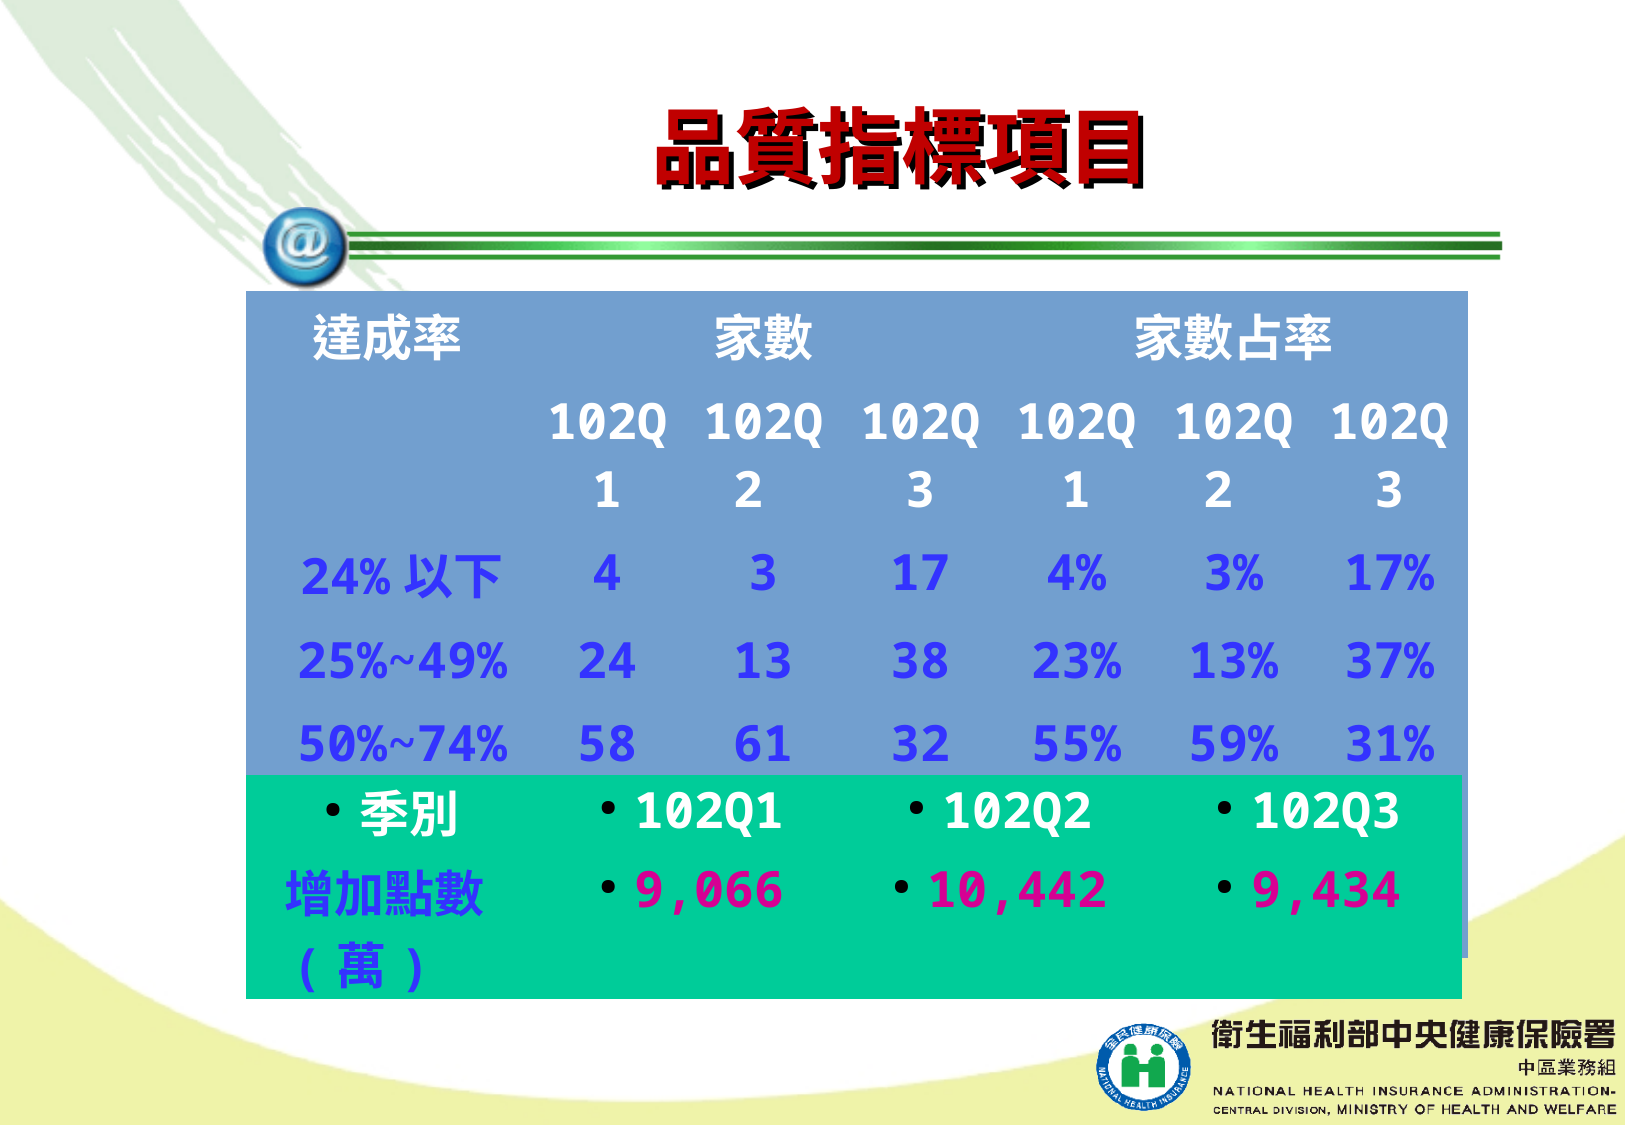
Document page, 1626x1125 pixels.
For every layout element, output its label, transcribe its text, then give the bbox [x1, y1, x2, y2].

table_cell 102Q3 [1311, 378, 1468, 530]
table_header 季別 [246, 775, 538, 854]
table_cell 9,066 [538, 854, 846, 999]
table_cell 16% [1462, 783, 1468, 871]
table_cell 102Q2 [1155, 378, 1311, 530]
table_cell 3% [1155, 530, 1311, 617]
table_header 102Q2 [846, 775, 1154, 854]
table_cell 9,434 [1154, 854, 1462, 999]
table_cell 50%~74% [246, 700, 529, 775]
table_cell 13% [1155, 617, 1311, 700]
table_cell 增加點數(萬) [246, 854, 538, 999]
table_header 102Q3 [1154, 775, 1462, 854]
table_cell 23% [998, 617, 1155, 700]
table_cell 13 [685, 617, 842, 700]
table_cell 59% [1155, 700, 1311, 775]
table_cell 24 [529, 617, 685, 700]
table_cell 102Q3 [842, 378, 998, 530]
table_cell 10,442 [846, 854, 1154, 999]
table_cell 4 [529, 530, 685, 617]
table_cell 37% [1311, 617, 1468, 700]
table_cell 31% [1311, 700, 1468, 783]
table_cell 61 [685, 700, 842, 775]
table_cell 58 [529, 700, 685, 775]
table_cell 100% [1462, 871, 1468, 958]
table_cell 102Q2 [685, 378, 842, 530]
table_cell 17% [1311, 530, 1468, 617]
table_cell 4% [998, 530, 1155, 617]
text_box [633, 1046, 1013, 1107]
table_cell 24%以下 [246, 530, 529, 617]
table_cell 3 [685, 530, 842, 617]
table_cell 25%~49% [246, 617, 529, 700]
table_cell 102Q1 [998, 378, 1155, 530]
table_header 102Q1 [538, 775, 846, 854]
table_header 家數占率 [998, 291, 1468, 378]
table_cell 38 [842, 617, 998, 700]
table_header 家數 [529, 291, 998, 378]
table_cell 55% [998, 700, 1155, 775]
text_box 品質指標項目 [304, 79, 1498, 209]
table_cell 17 [842, 530, 998, 617]
table_cell 32 [842, 700, 998, 775]
table_cell 102Q1 [529, 378, 685, 530]
table_header 達成率 [246, 291, 529, 530]
